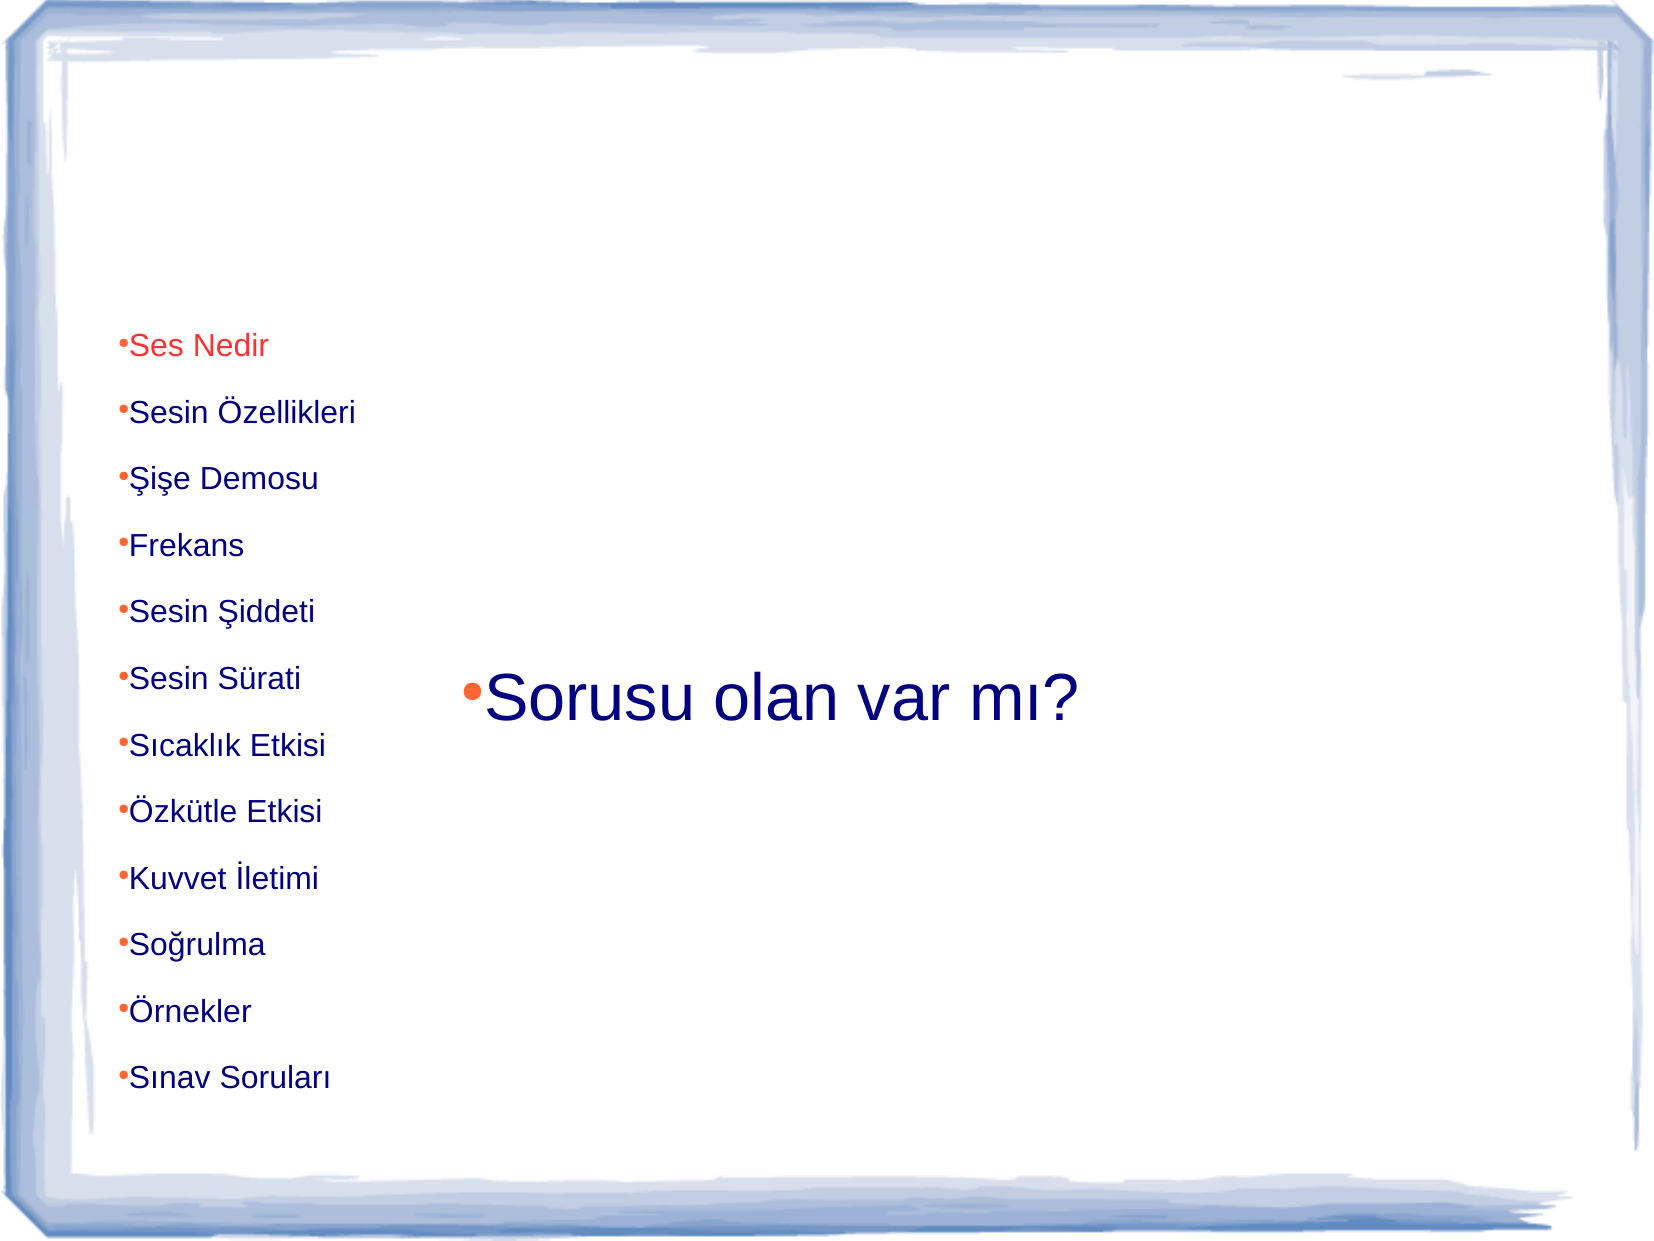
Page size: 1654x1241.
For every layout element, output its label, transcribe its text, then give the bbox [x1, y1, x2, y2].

list Sorusu olan var mı? [460, 324, 1572, 1004]
list Ses Nedir Sesin Özellikleri Şişe Demosu Frekans Sesin Şiddeti Sesin Sürati Sıcaklık Etkisi Özkütle Etkisi Kuvvet İletimi Soğrulma Örnekler Sınav Soruları [118, 324, 438, 1097]
